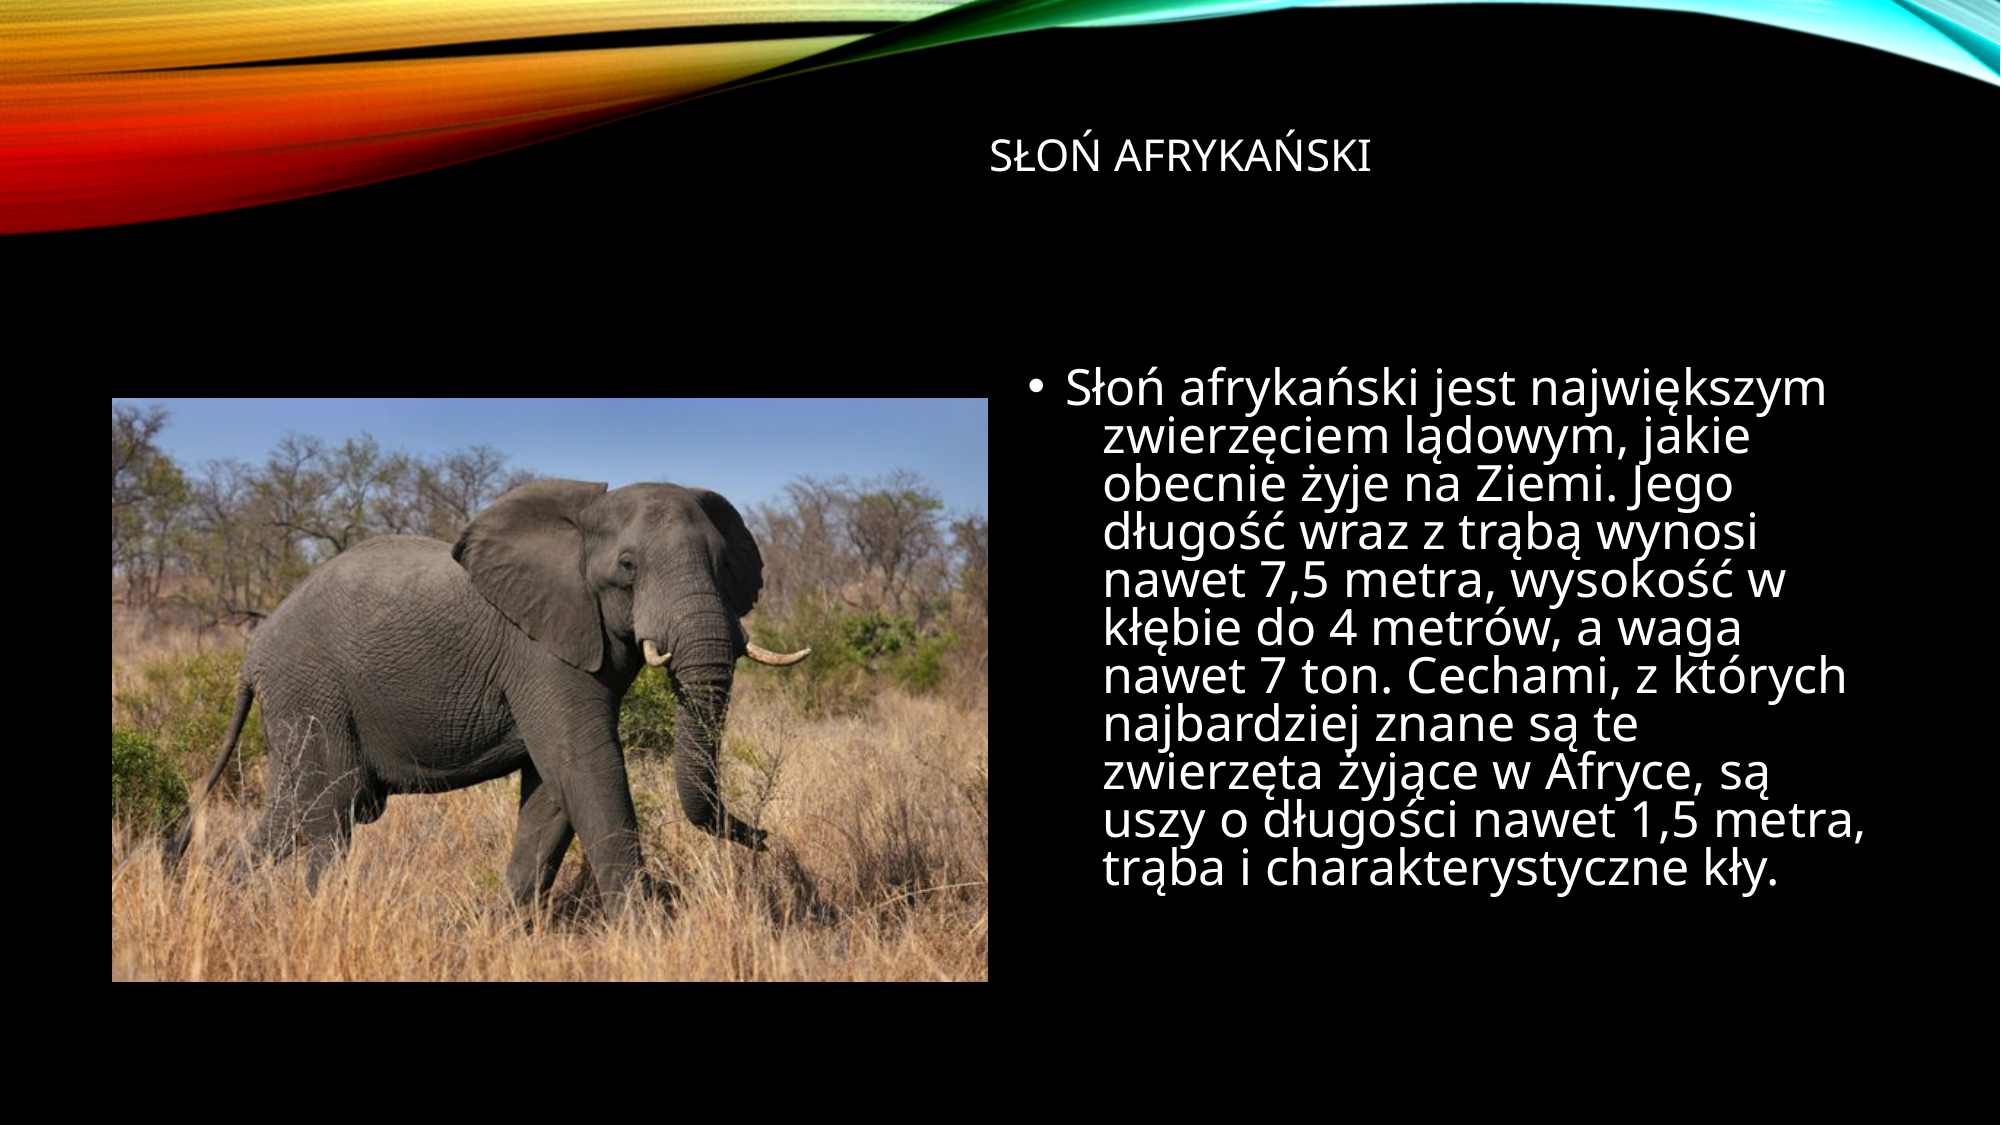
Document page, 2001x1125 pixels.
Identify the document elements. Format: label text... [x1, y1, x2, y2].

picture [112, 398, 988, 982]
title Słoń afrykański [474, 125, 1888, 338]
list Słoń afrykański jest największym zwierzęciem lądowym, jakie obecnie żyje na Ziemi. Jego długość wraz z trąbą wynosi nawet 7,5 metra, wysokość w kłębie do 4 metrów, a waga nawet 7 ton. Cechami, z których najbardziej znane są te zwierzęta żyjące w Afryce, są uszy o długości nawet 1,5 metra, trąba i charakterystyczne kły. [1012, 360, 1888, 1021]
